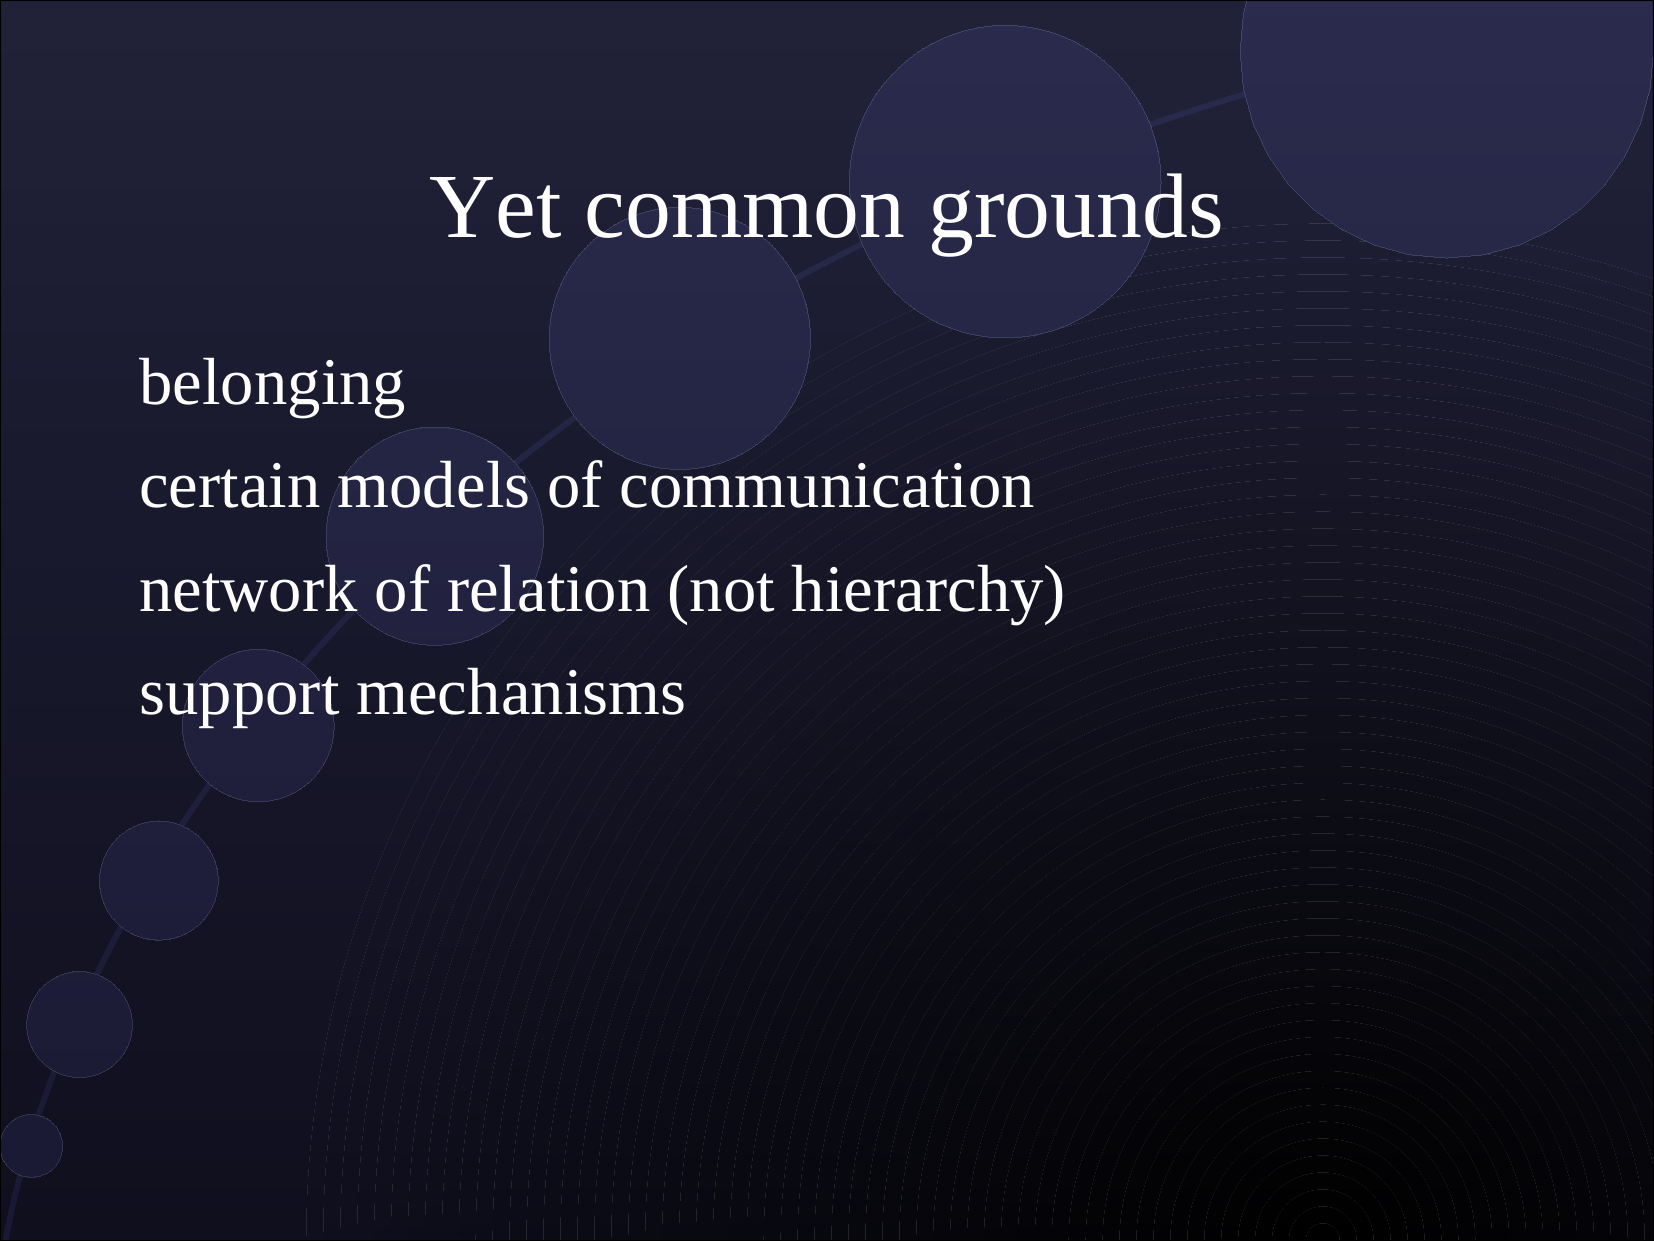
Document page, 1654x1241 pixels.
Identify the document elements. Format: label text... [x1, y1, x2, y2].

list belonging certain models of communication network of relation (not hierarchy) support mechanisms [121, 344, 1534, 1127]
title Yet common grounds [121, 102, 1534, 311]
